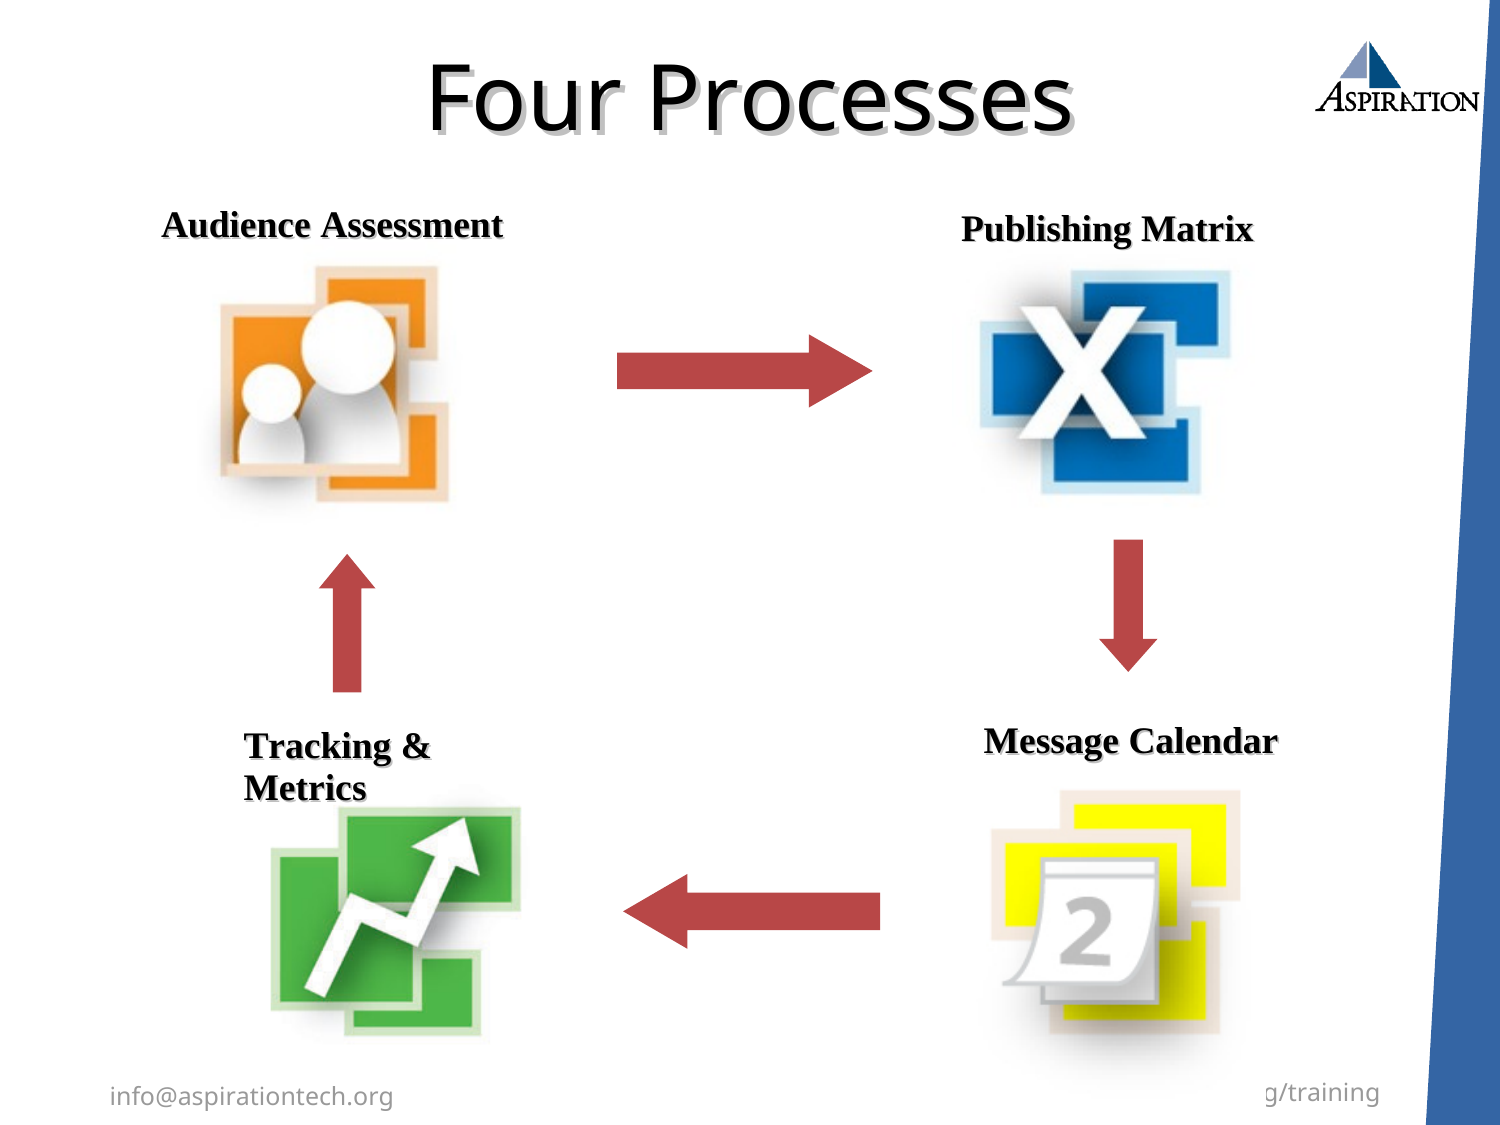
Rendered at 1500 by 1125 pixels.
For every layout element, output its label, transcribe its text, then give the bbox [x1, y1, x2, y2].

picture [1425, 41, 1480, 120]
text_box Audience Assessment [146, 194, 545, 246]
picture [250, 774, 541, 1064]
text_box Tracking & Metrics [228, 715, 571, 768]
title Four Processes [74, 23, 1425, 164]
text_box [1098, 539, 1158, 672]
picture [949, 786, 1266, 1113]
text_box Publishing Matrix [946, 197, 1274, 250]
text_box [617, 334, 873, 408]
picture [183, 246, 487, 536]
picture [952, 250, 1255, 530]
text_box [623, 873, 881, 949]
text_box [318, 553, 376, 693]
text_box Message Calendar [968, 709, 1305, 762]
